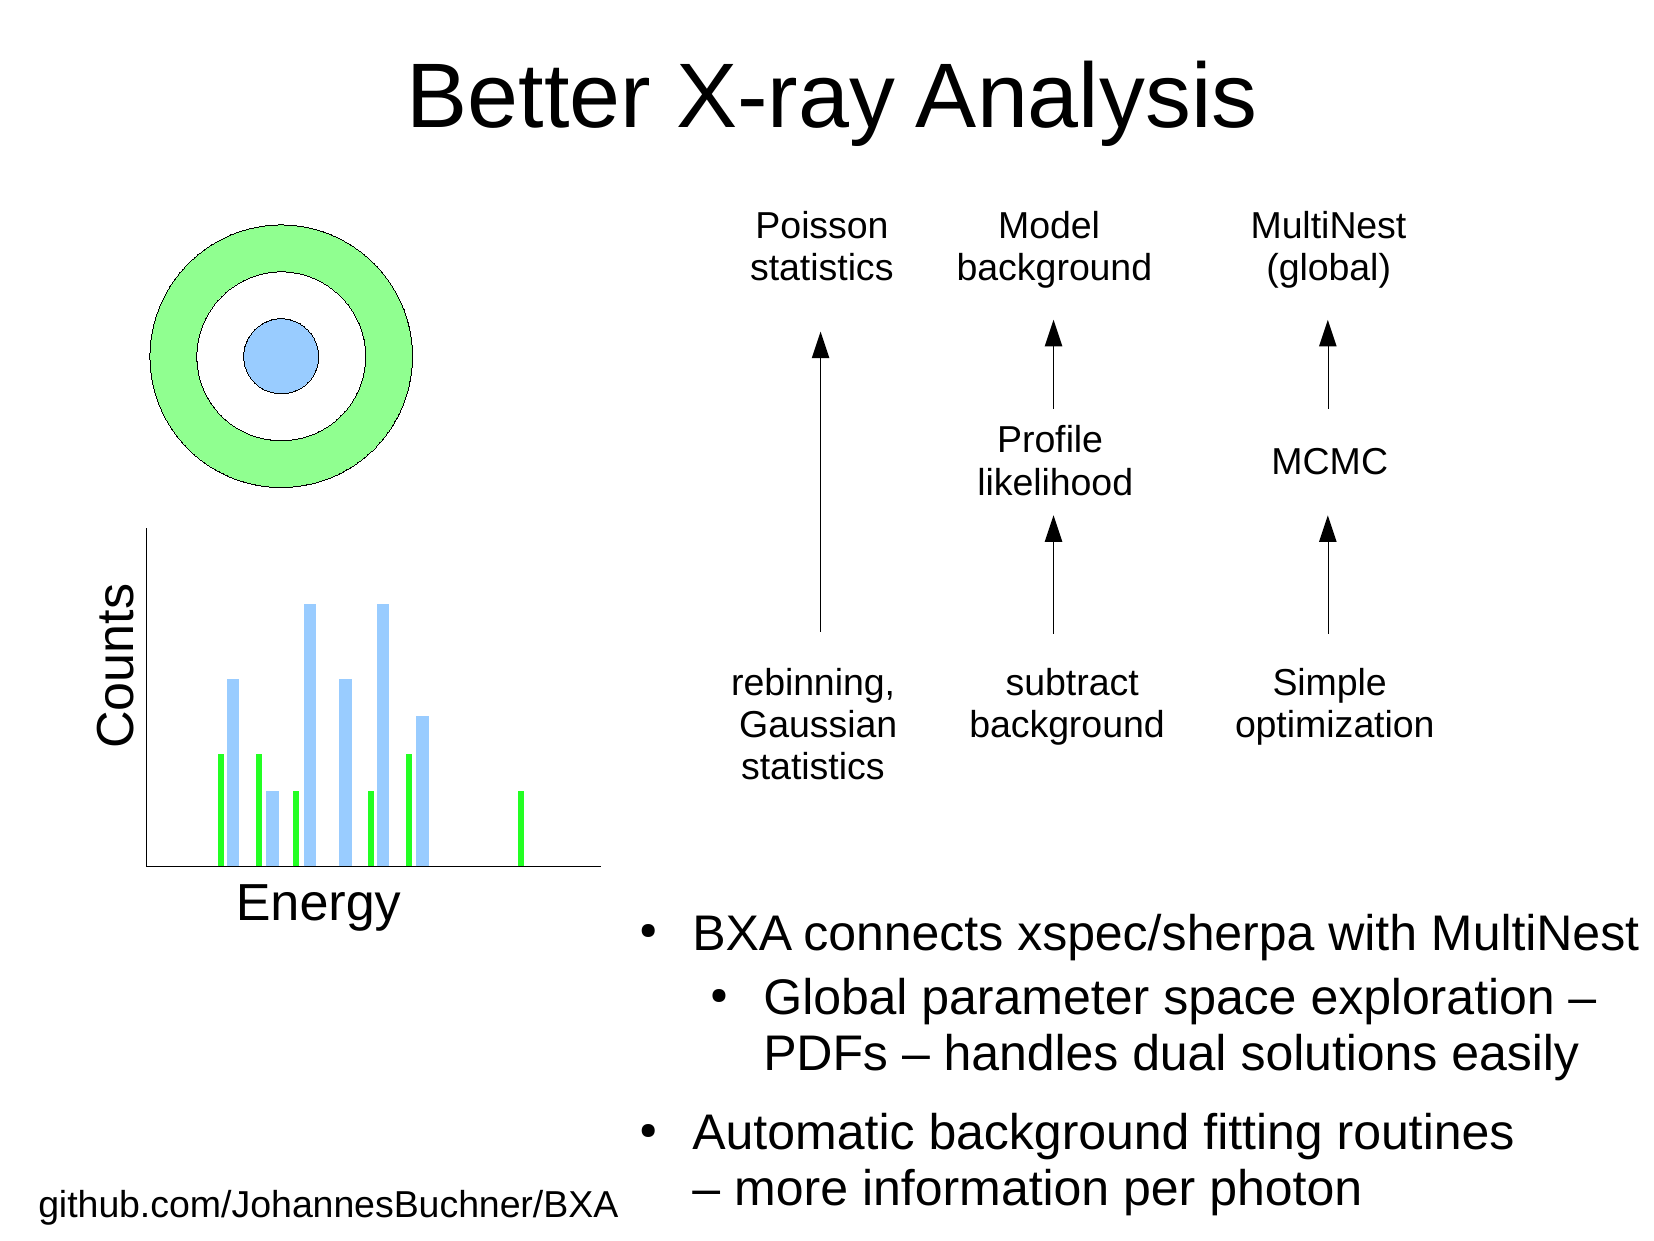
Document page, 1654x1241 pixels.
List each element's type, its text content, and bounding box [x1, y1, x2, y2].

text_box [149, 224, 413, 488]
title Better X-ray Analysis [88, 8, 1577, 184]
text_box rebinning, Gaussian statistics [647, 653, 989, 795]
text_box subtract background [989, 653, 1204, 753]
text_box github.com/JohannesBuchner/BXA [23, 1176, 699, 1241]
text_box Poisson statistics [651, 197, 883, 297]
text_box MCMC [1159, 411, 1501, 511]
list BXA connects xspec/sherpa with MultiNest Global parameter space exploration – PDFs – handles dual solutions easily Automatic background fitting routines – more information per photon [621, 904, 1654, 1241]
text_box Counts [79, 528, 211, 764]
text_box Profile likelihood [884, 411, 1159, 511]
text_box Simple optimization [1204, 653, 1467, 753]
text_box Energy [221, 866, 634, 940]
text_box Model background [883, 197, 1158, 297]
text_box MultiNest (global) [1158, 197, 1500, 297]
